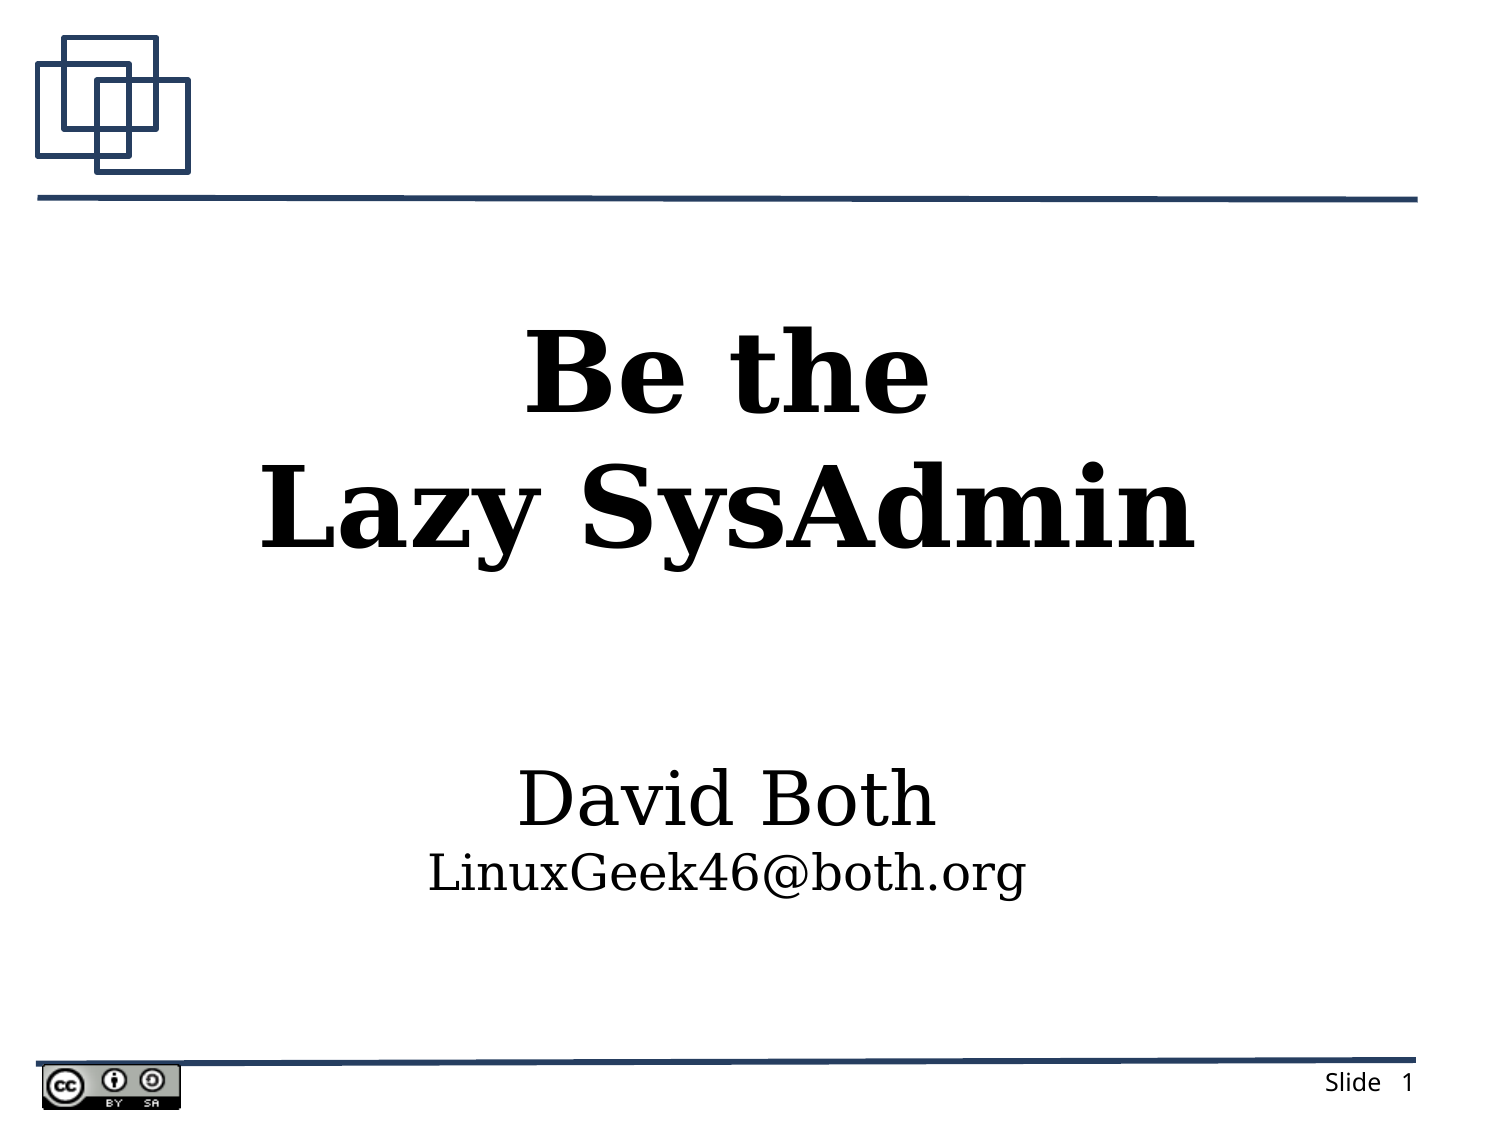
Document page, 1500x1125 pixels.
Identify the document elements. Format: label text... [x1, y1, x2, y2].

title Be the Lazy SysAdmin David Both LinuxGeek46@both.org [45, 242, 1411, 958]
picture [42, 1064, 181, 1110]
